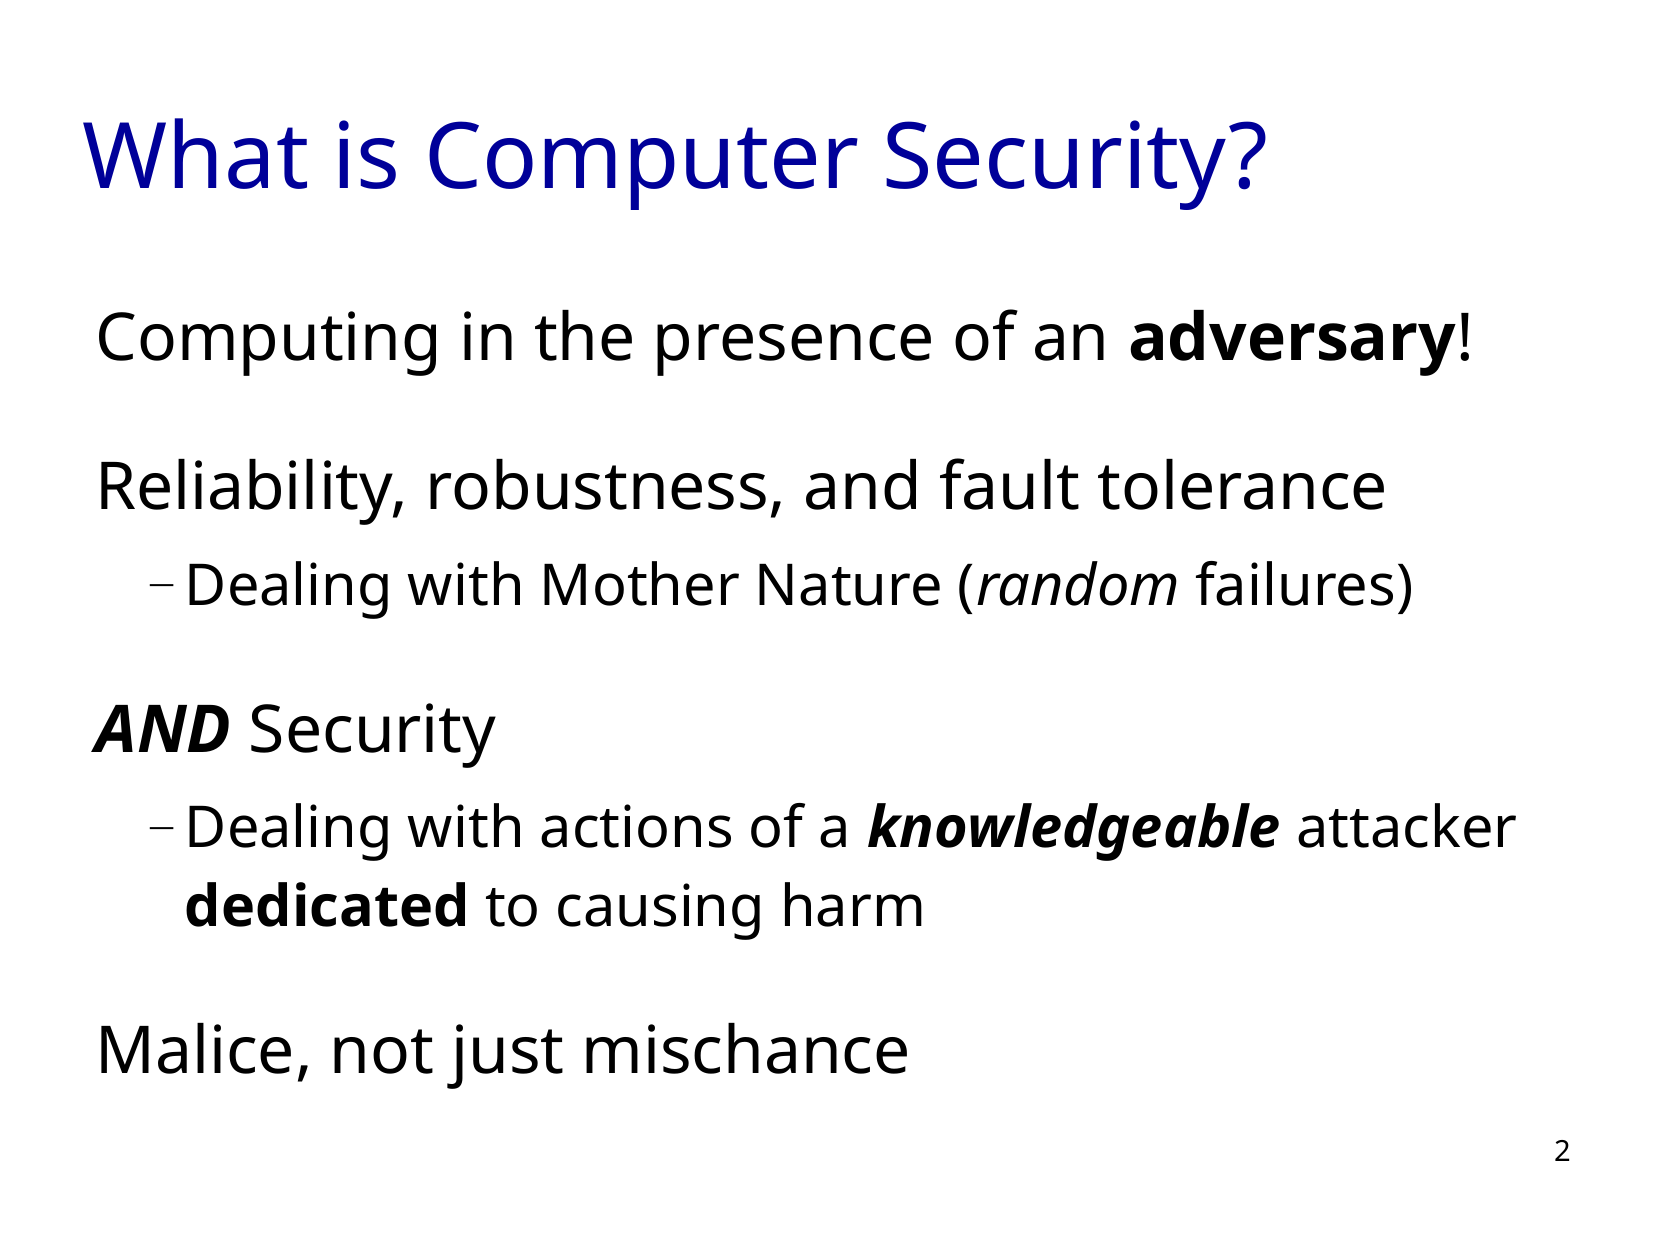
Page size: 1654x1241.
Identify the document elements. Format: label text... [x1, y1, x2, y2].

list Computing in the presence of an adversary! Reliability, robustness, and fault tolerance Dealing with Mother Nature (random failures) AND Security Dealing with actions of a knowledgeable attacker dedicated to causing harm Malice, not just mischance [60, 290, 1571, 1096]
title What is Computer Security? [82, 49, 1571, 257]
